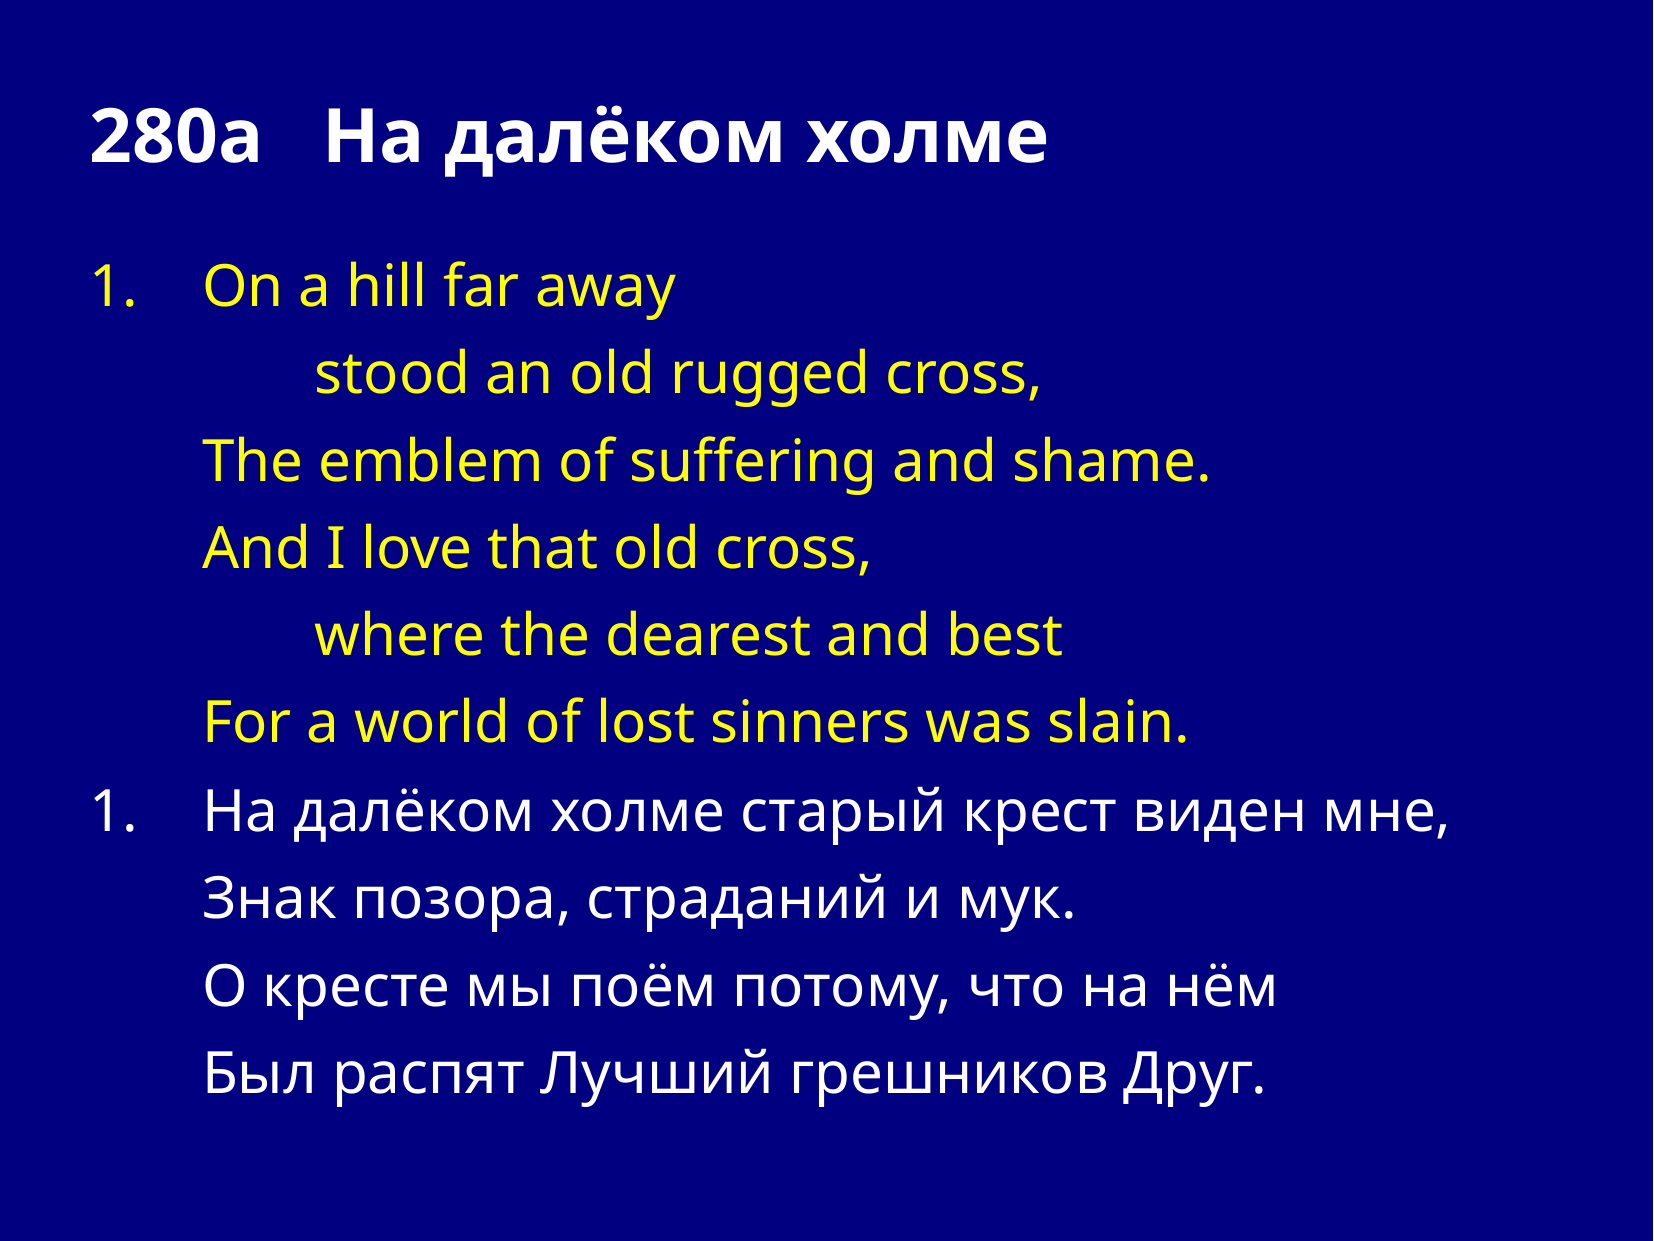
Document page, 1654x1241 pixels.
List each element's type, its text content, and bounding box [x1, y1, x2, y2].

text_box 1. На далёком холме старый крест виден мне, Знак позора, страданий и мук. О кресте мы поём потому, что на нём Был распят Лучший грешников Друг. [75, 675, 1576, 1163]
text_box 1. On a hill far away stood an old rugged cross, The emblem of suffering and shame. And I love that old cross, where the dearest and best For a world of lost sinners was slain. [75, 188, 1576, 675]
text_box 280а На далёком холме [75, 75, 1576, 188]
